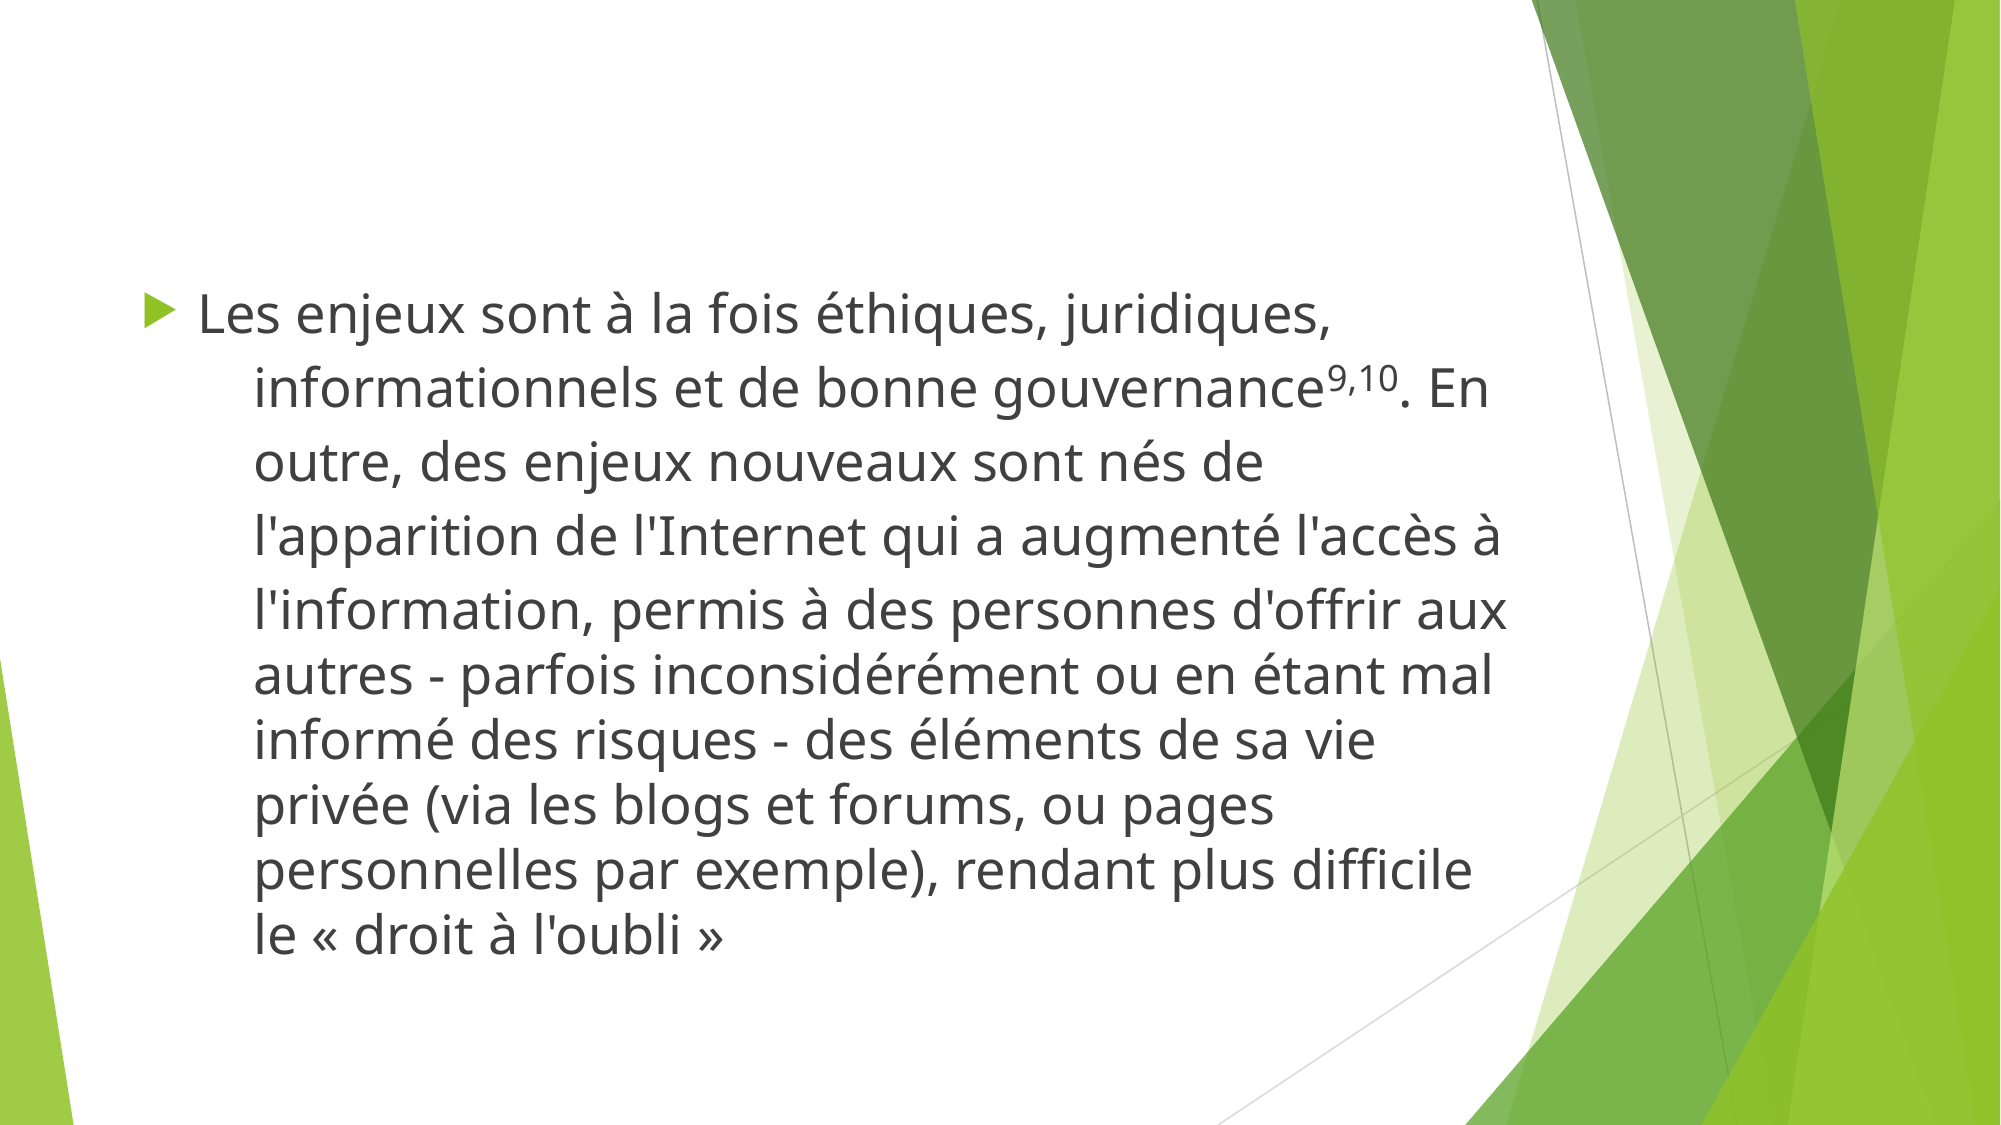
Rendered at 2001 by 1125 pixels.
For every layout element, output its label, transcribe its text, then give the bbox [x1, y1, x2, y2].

text_box Les enjeux sont à la fois éthiques, juridiques, informationnels et de bonne gouvernance9,10. En outre, des enjeux nouveaux sont nés de l'apparition de l'Internet qui a augmenté l'accès à l'information, permis à des personnes d'offrir aux autres - parfois inconsidérément ou en étant mal informé des risques - des éléments de sa vie privée (via les blogs et forums, ou pages personnelles par exemple), rendant plus difficile le « droit à l'oubli » [125, 272, 1536, 909]
